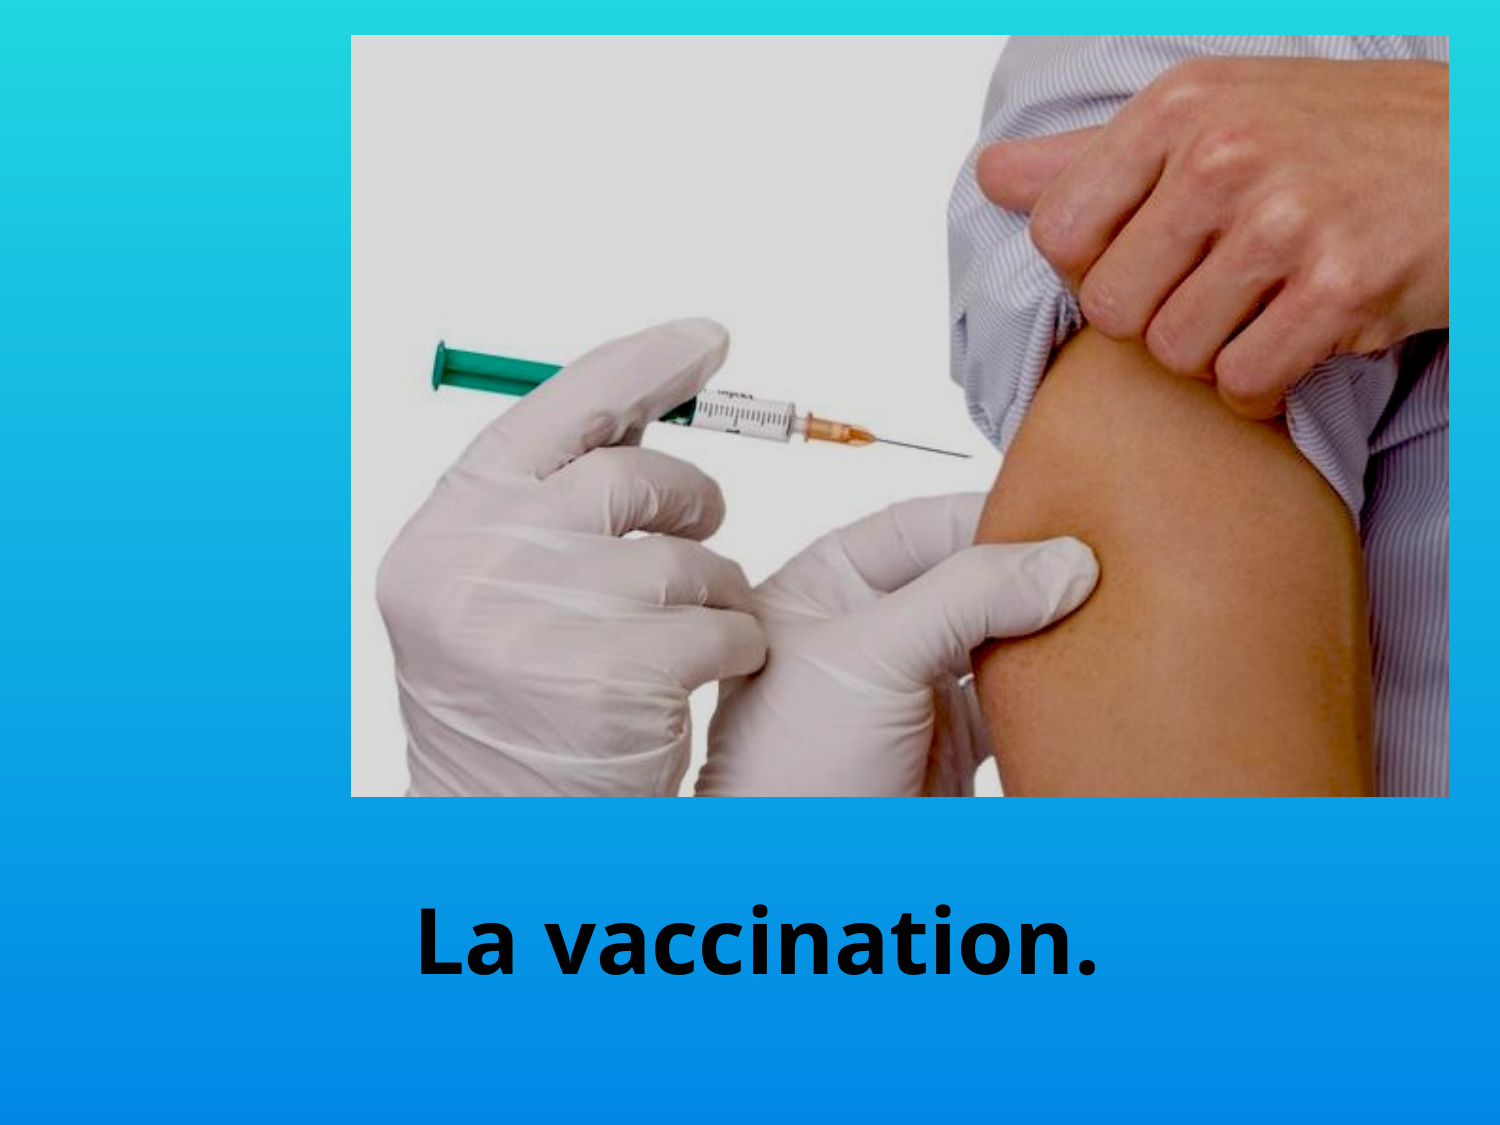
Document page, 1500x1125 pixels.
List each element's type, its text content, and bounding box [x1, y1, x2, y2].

title La vaccination. [82, 843, 1432, 1032]
picture [0, 35, 1500, 796]
